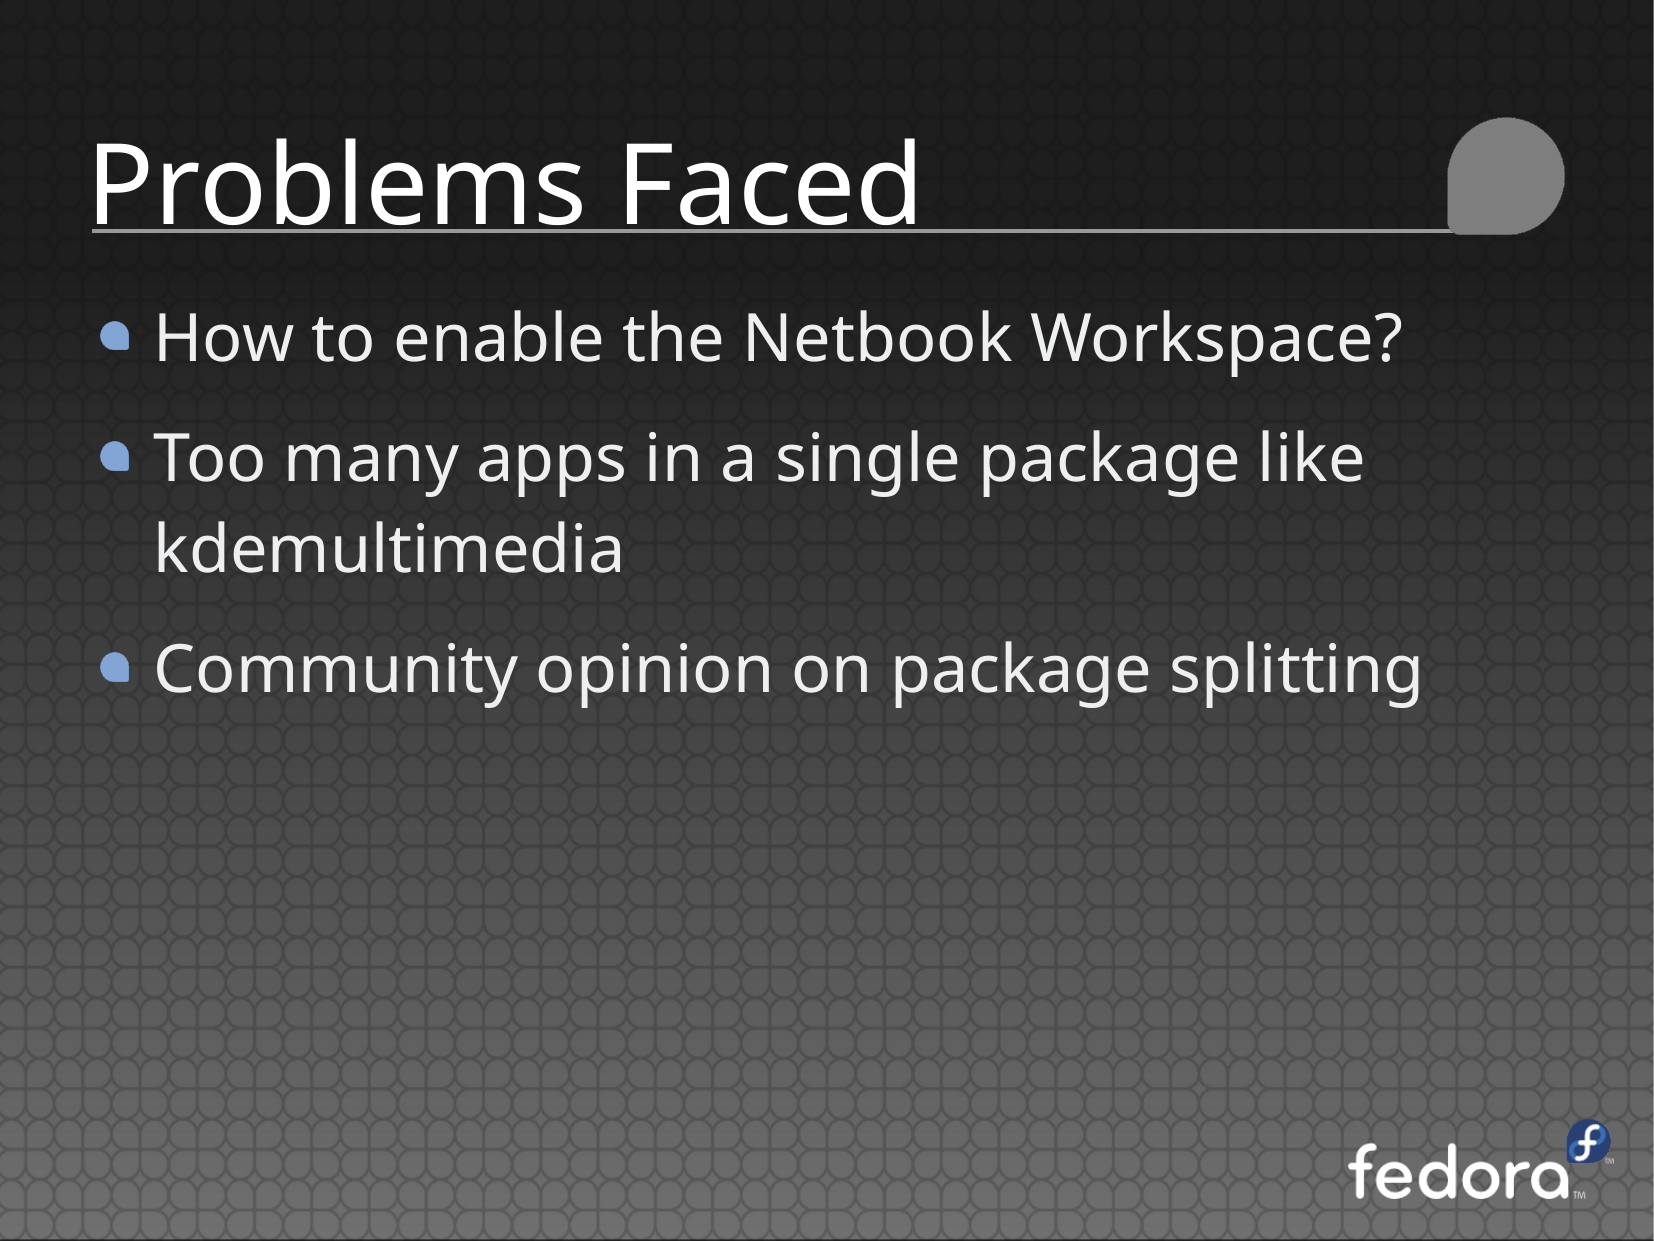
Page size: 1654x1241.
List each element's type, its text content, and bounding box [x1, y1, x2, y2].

list How to enable the Netbook Workspace? Too many apps in a single package like kdemultimedia Community opinion on package splitting [82, 290, 1571, 1094]
title Problems Faced [86, 84, 1576, 277]
picture [0, 0, 1654, 1241]
